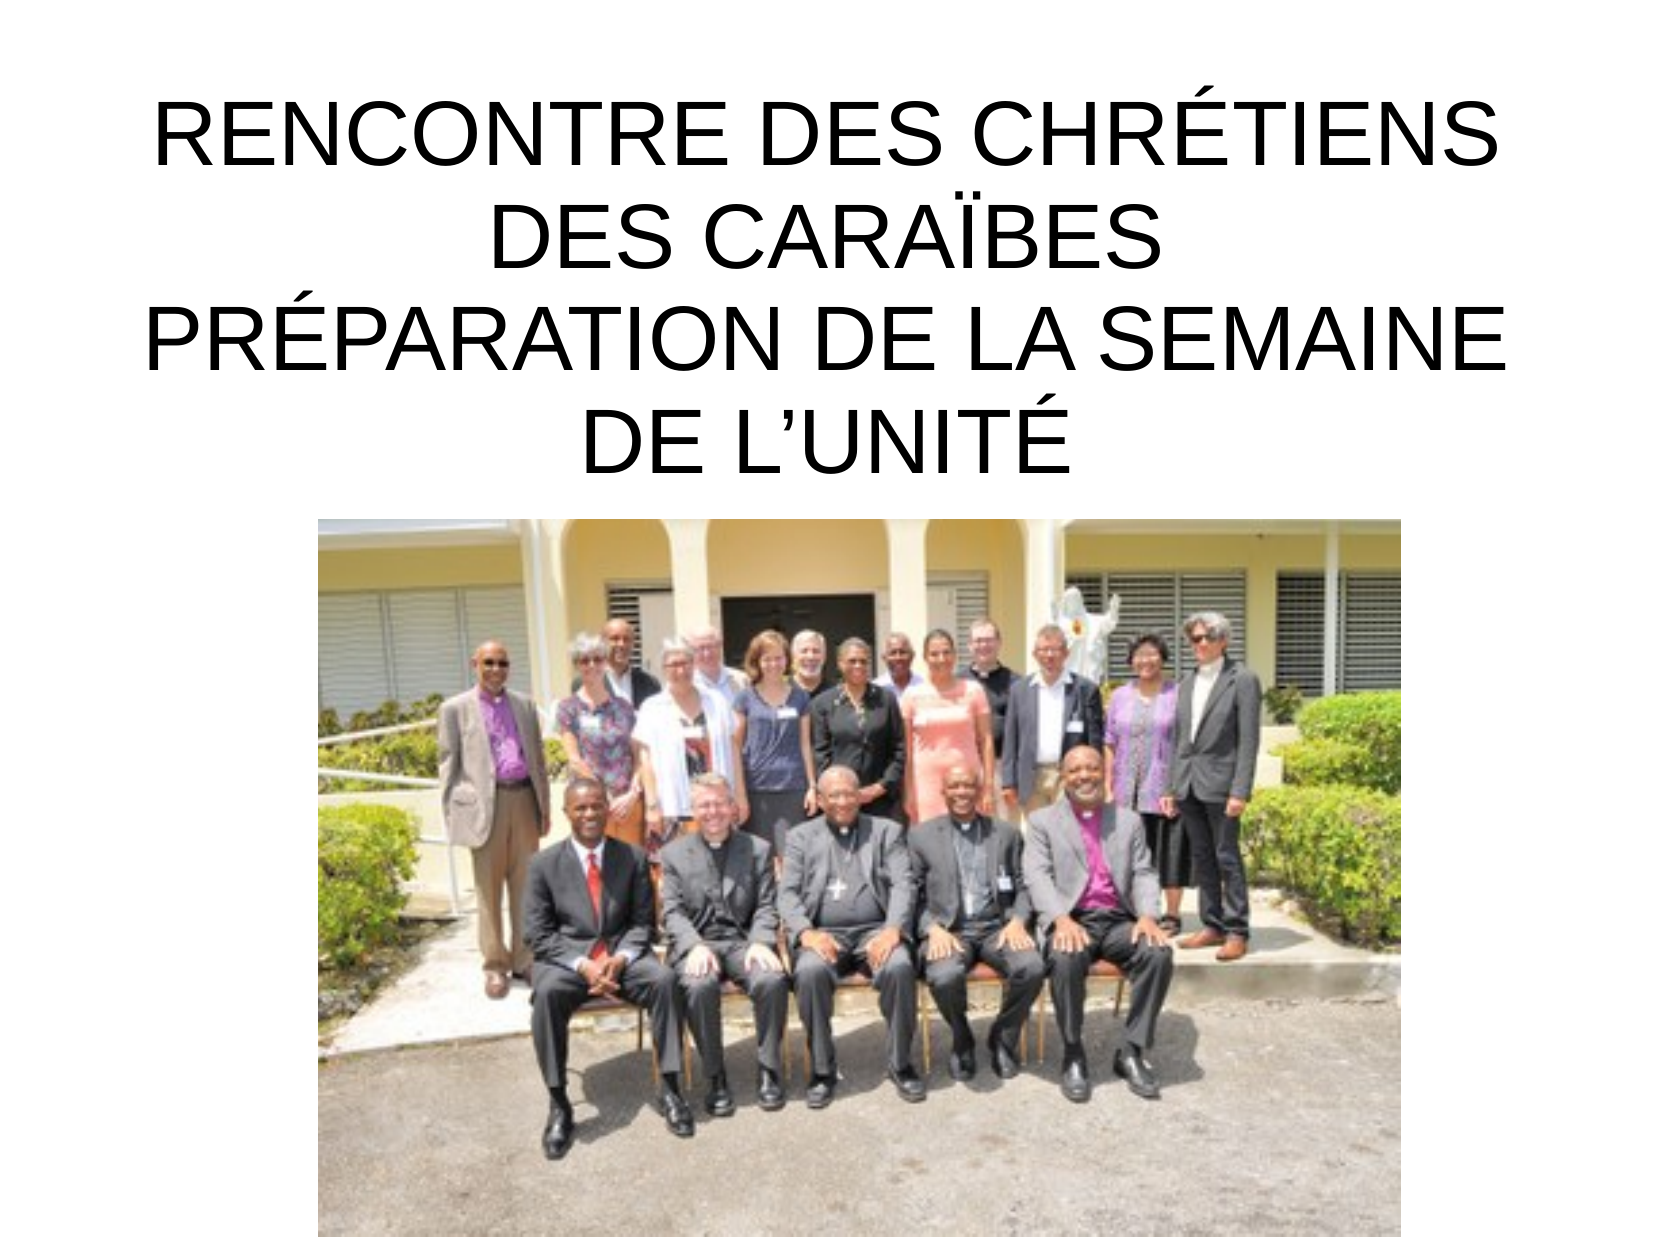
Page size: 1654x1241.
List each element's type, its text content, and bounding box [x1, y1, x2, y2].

title RENCONTRE DES CHRÉTIENS DES CARAÏBES PRÉPARATION DE LA SEMAINE DE L’UNITÉ [82, 82, 1571, 493]
picture [318, 519, 1401, 1237]
